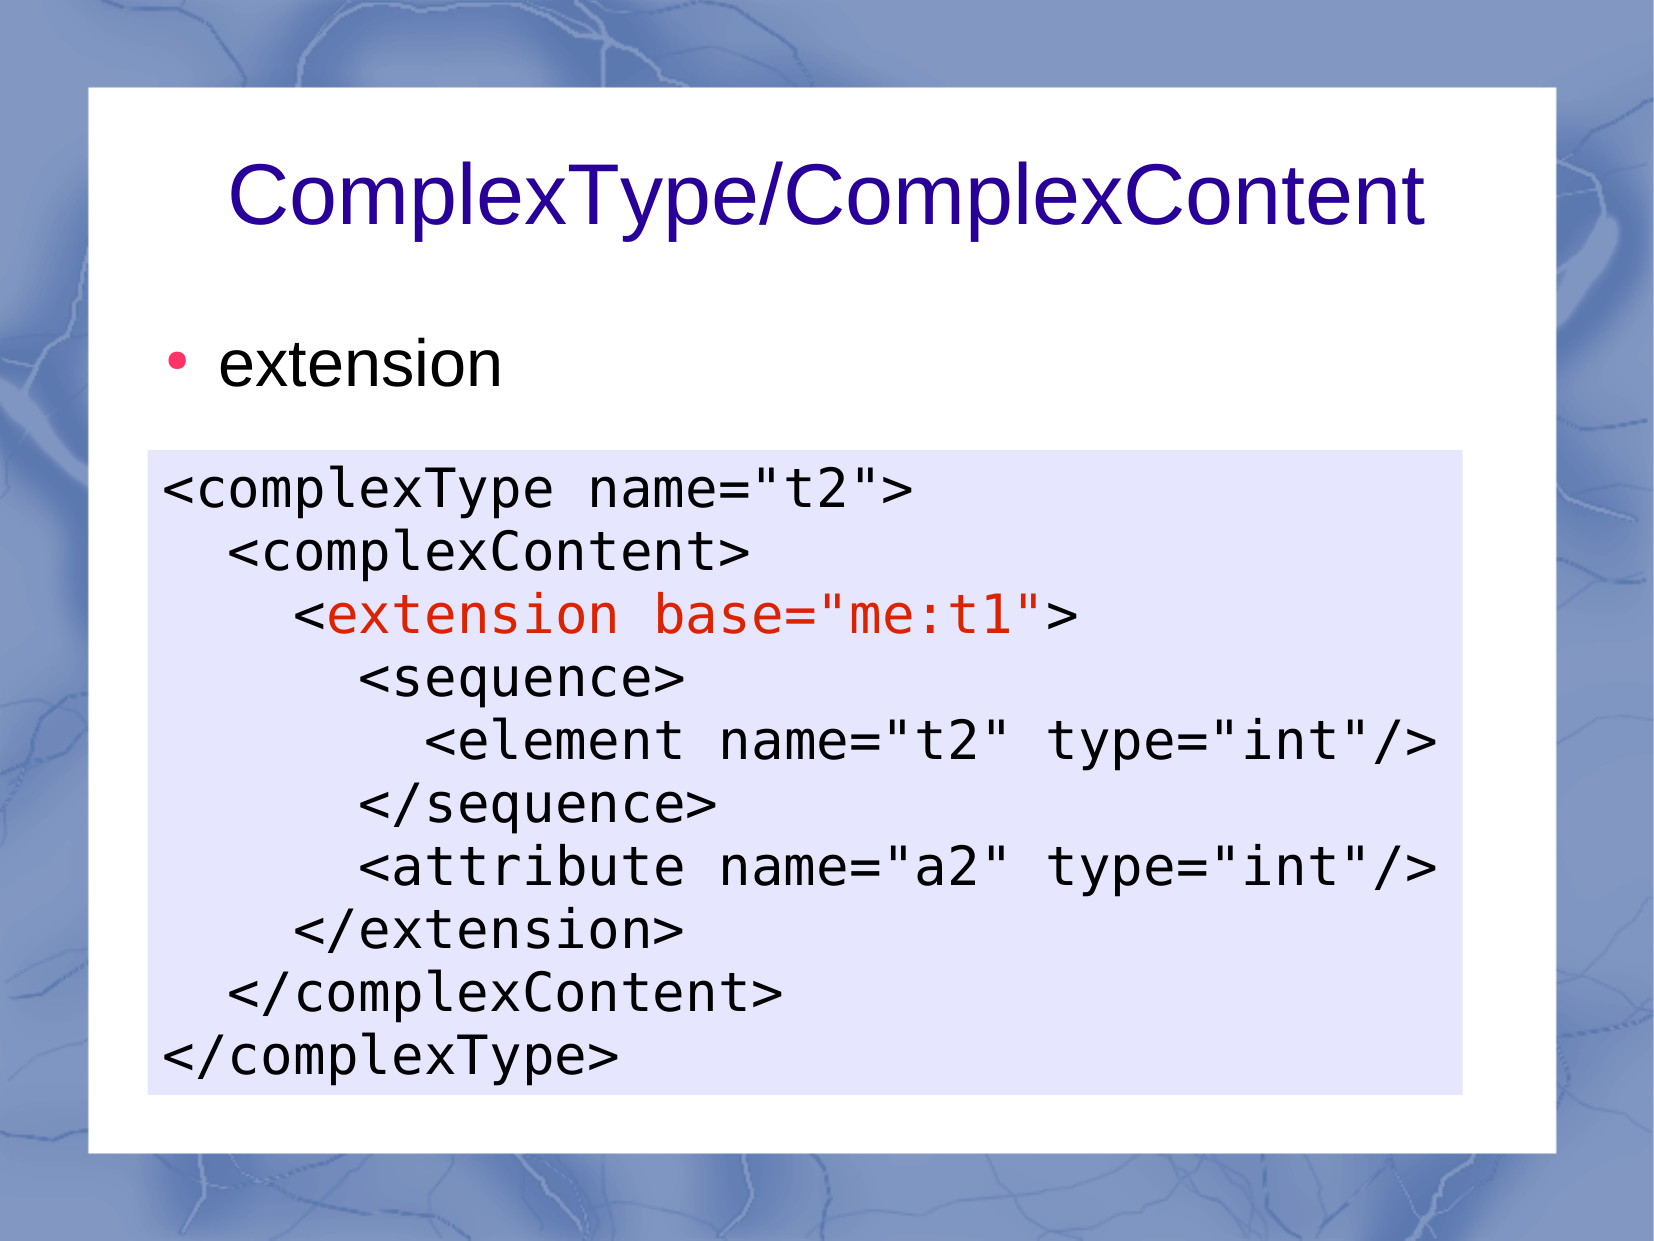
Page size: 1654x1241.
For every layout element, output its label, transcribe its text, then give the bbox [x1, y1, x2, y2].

picture [0, 0, 1654, 1241]
text_box <complexType name="t2"> <complexContent> <extension base="me:t1"> <sequence> <element name="t2" type="int"/> </sequence> <attribute name="a2" type="int"/> </extension> </complexContent> </complexType> [147, 450, 1463, 1095]
title ComplexType/ComplexContent [118, 90, 1536, 298]
list extension [147, 325, 1506, 1232]
